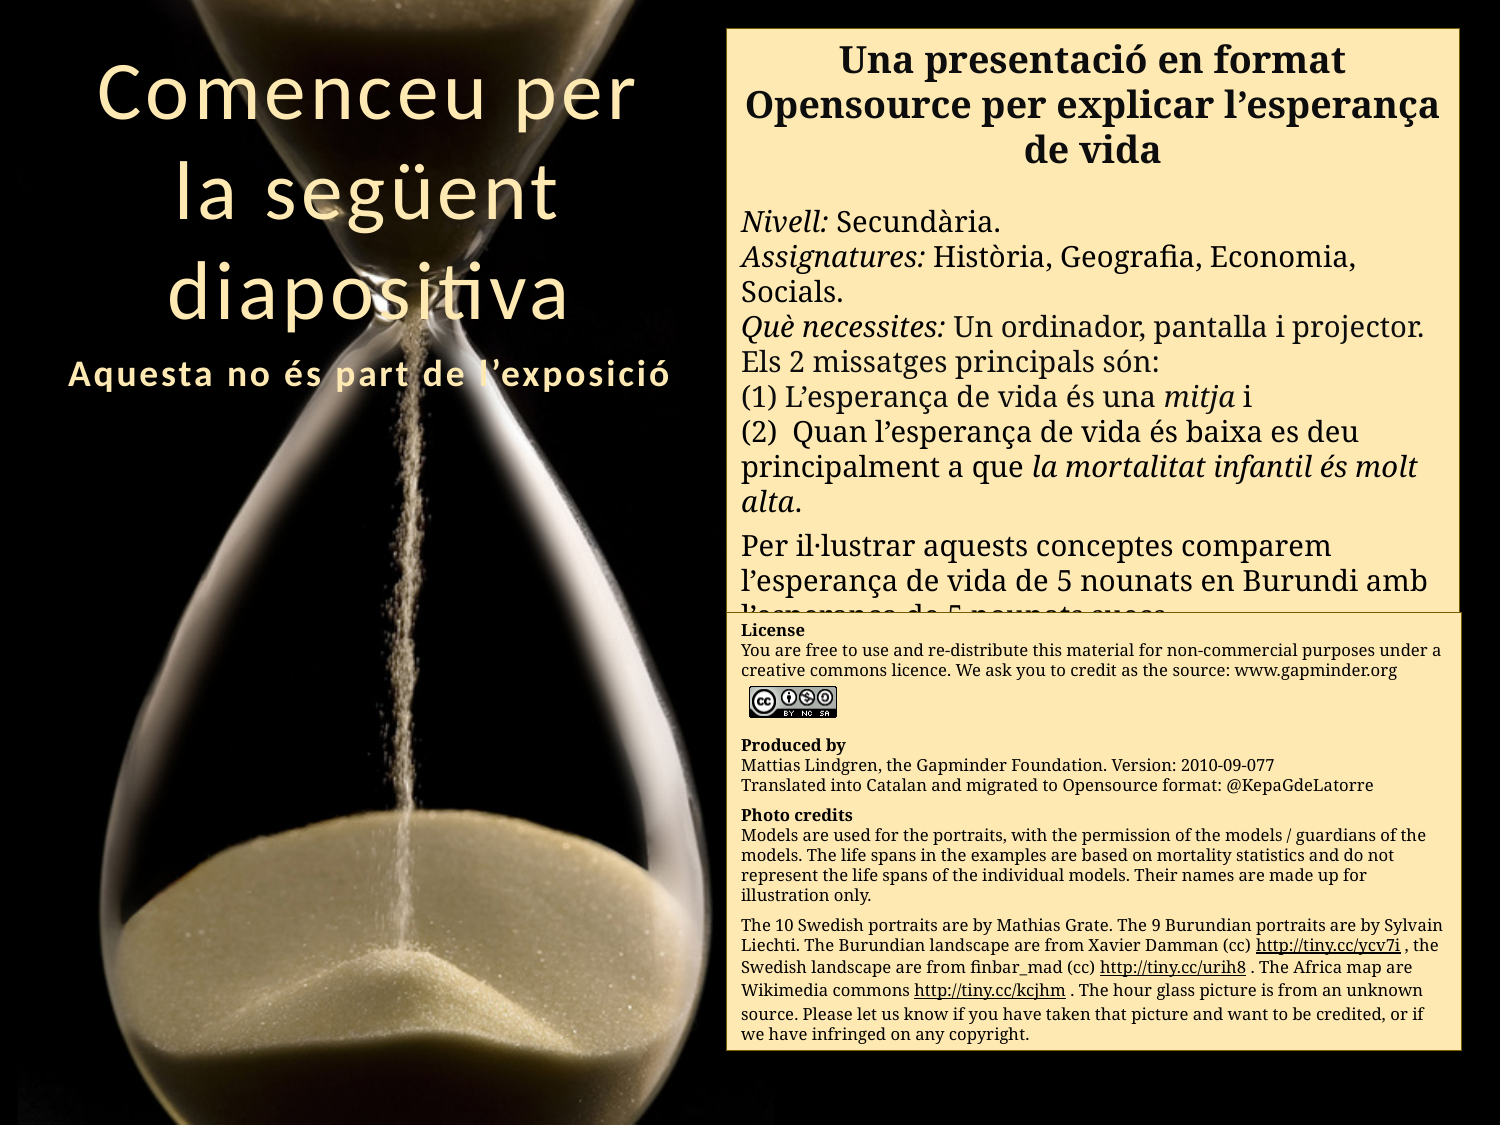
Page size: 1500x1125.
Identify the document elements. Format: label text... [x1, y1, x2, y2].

text_box Una presentació en format Opensource per explicar l’esperança de vida Nivell: Secundària. Assignatures: Història, Geografia, Economia, Socials. Què necessites: Un ordinador, pantalla i projector. Els 2 missatges principals són: (1) L’esperança de vida és una mitja i (2) Quan l’esperança de vida és baixa es deu principalment a que la mortalitat infantil és molt alta. Per il·lustrar aquests conceptes comparem l’esperança de vida de 5 nounats en Burundi amb l’esperança de 5 nounats suecs. L’arxiu original, instruccions i més informació: www.gapminder.org/downloads/life-expectancy-ppt [726, 28, 1460, 612]
text_box Comenceu per la següent diapositiva Aquesta no és part de l’exposició [46, 28, 692, 402]
picture [17, 0, 774, 1125]
text_box License You are free to use and re-distribute this material for non-commercial purposes under a creative commons licence. We ask you to credit as the source: www.gapminder.org Produced by Mattias Lindgren, the Gapminder Foundation. Version: 2010-09-077 Translated into Catalan and migrated to Opensource format: @KepaGdeLatorre Photo credits Models are used for the portraits, with the permission of the models / guardians of the models. The life spans in the examples are based on mortality statistics and do not represent the life spans of the individual models. Their names are made up for illustration only. The 10 Swedish portraits are by Mathias Grate. The 9 Burundian portraits are by Sylvain Liechti. The Burundian landscape are from Xavier Damman (cc) http://tiny.cc/ycv7i , the Swedish landscape are from finbar_mad (cc) http://tiny.cc/urih8 . The Africa map are Wikimedia commons http://tiny.cc/kcjhm . The hour glass picture is from an unknown source. Please let us know if you have taken that picture and want to be credited, or if we have infringed on any copyright. [726, 612, 1462, 1051]
picture [749, 686, 837, 718]
